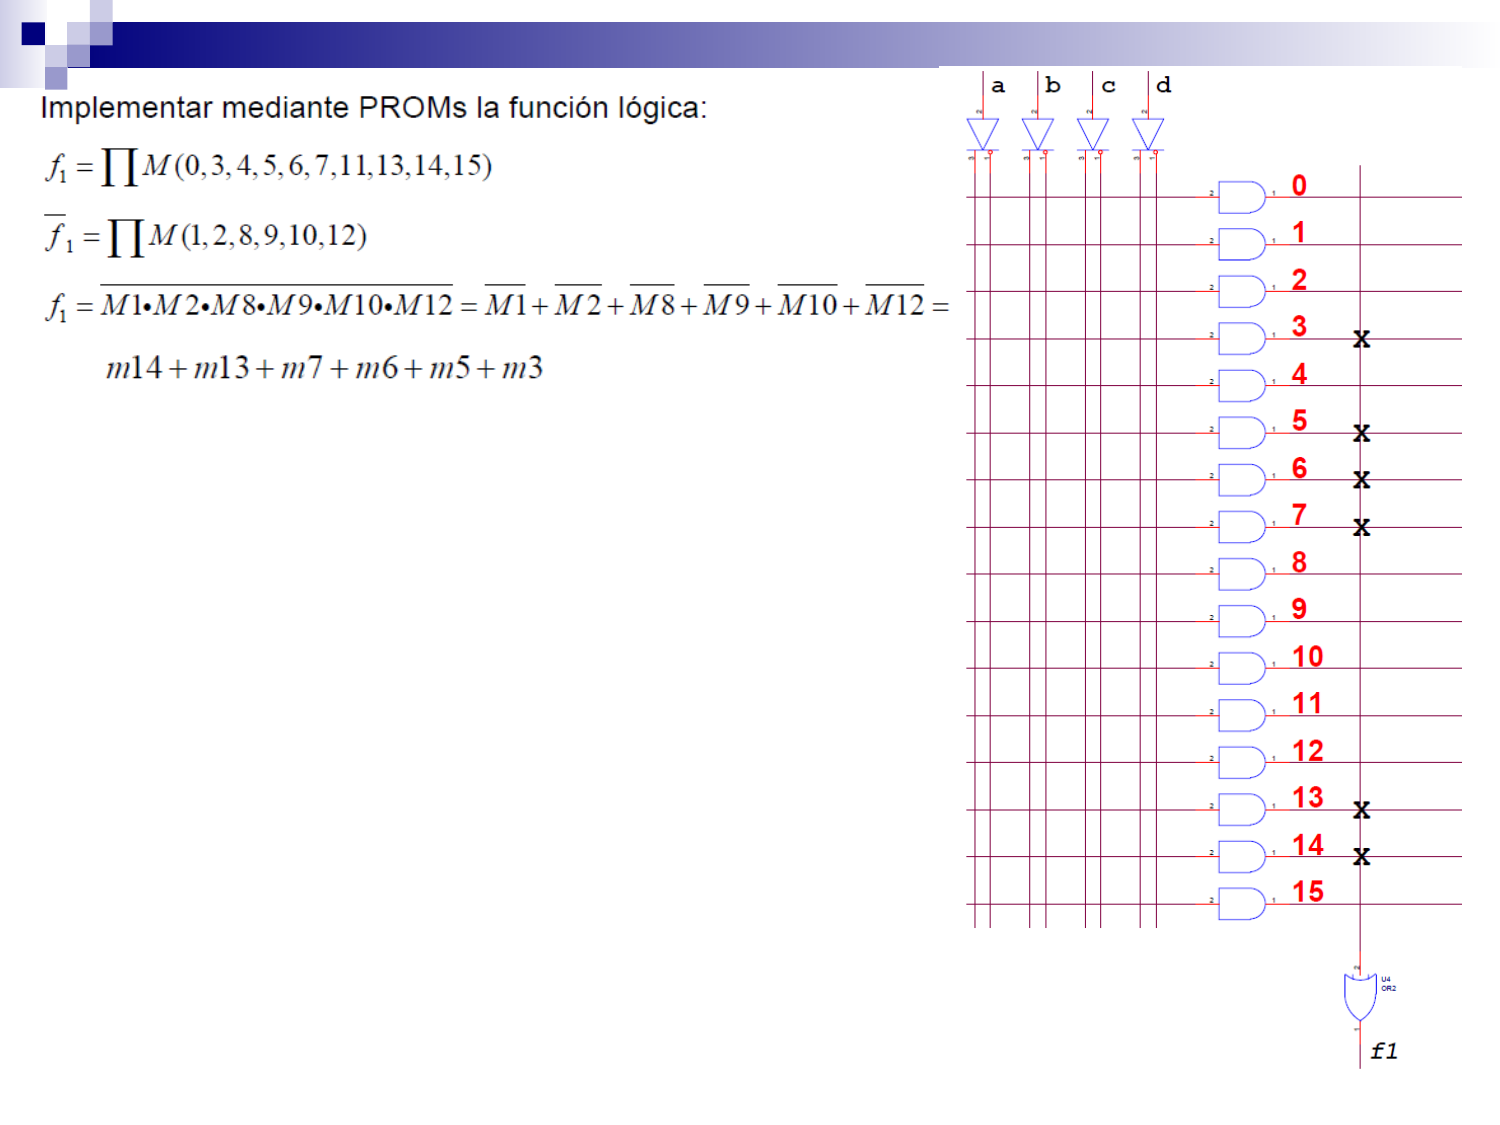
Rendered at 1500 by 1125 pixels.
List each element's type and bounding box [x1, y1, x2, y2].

picture [29, 66, 1462, 1083]
picture [100, 337, 561, 397]
